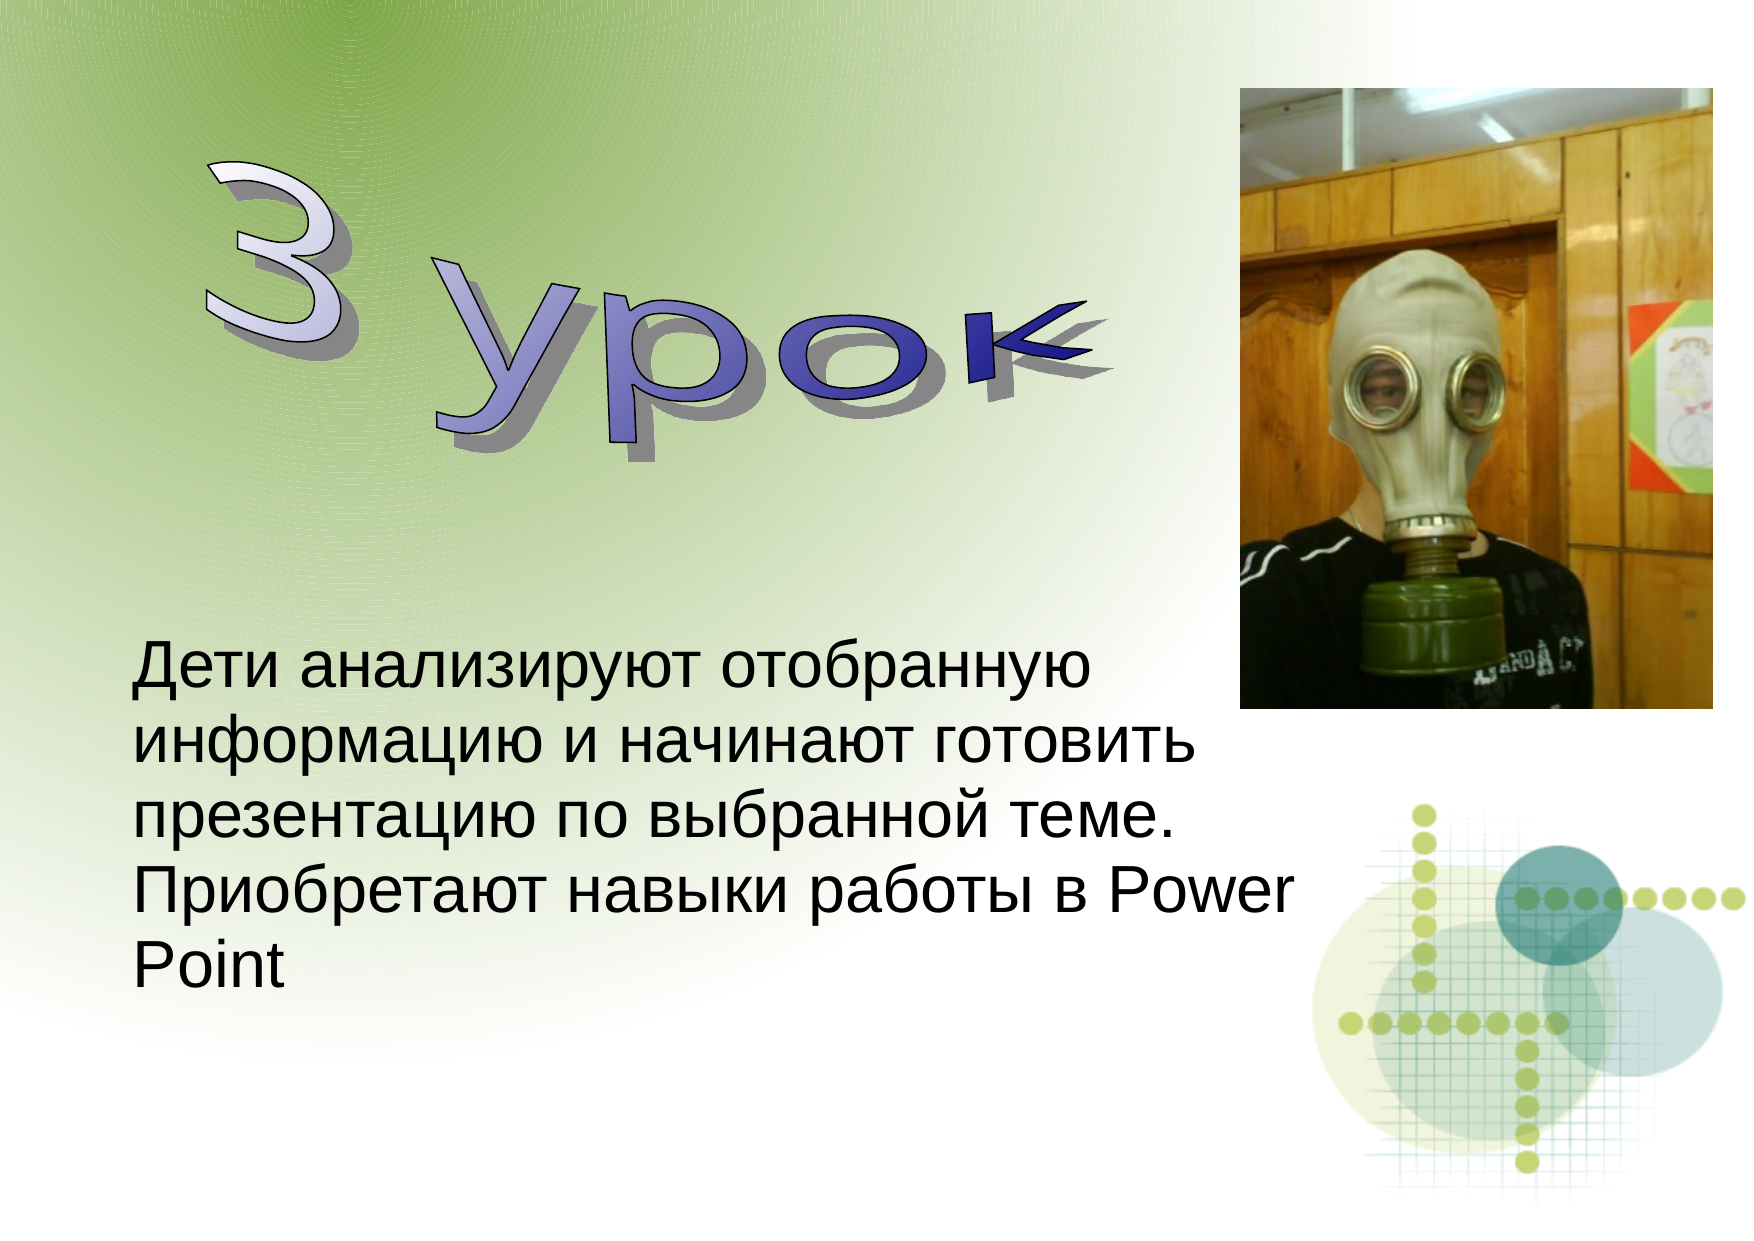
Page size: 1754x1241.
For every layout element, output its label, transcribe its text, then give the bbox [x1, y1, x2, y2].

text_box 3 урок [431, 257, 580, 434]
text_box 3 урок [604, 292, 747, 443]
text_box Дети анализируют отобранную информацию и начинают готовить презентацию по выбранной теме. Приобретают навыки работы в Power Point [118, 620, 1329, 1009]
text_box 3 урок [779, 315, 927, 400]
text_box 3 урок [965, 301, 1093, 383]
text_box 3 урок [206, 161, 341, 342]
picture [1298, 792, 1754, 1211]
picture [1240, 88, 1713, 709]
